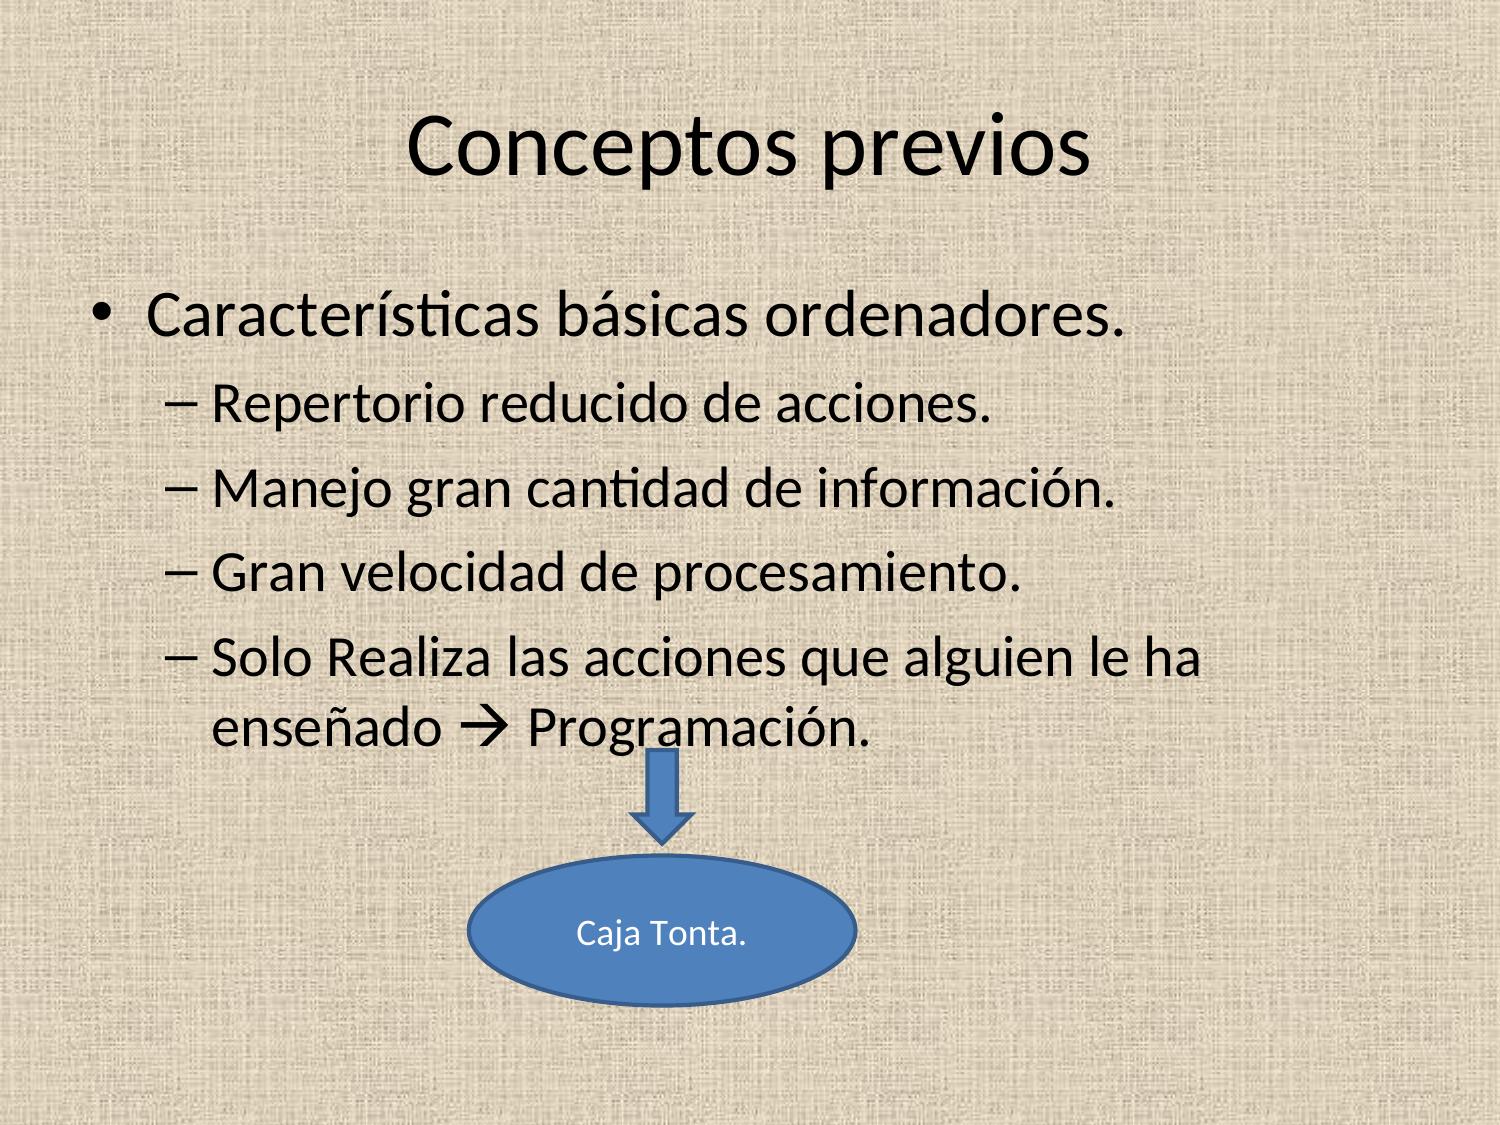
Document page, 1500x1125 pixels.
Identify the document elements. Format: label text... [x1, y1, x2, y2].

picture [0, 0, 1500, 1125]
list Características básicas ordenadores. Repertorio reducido de acciones. Manejo gran cantidad de información. Gran velocidad de procesamiento. Solo Realiza las acciones que alguien le ha enseñado  Programación. [75, 262, 1426, 1005]
text_box Caja Tonta. [468, 855, 856, 1006]
text_box [632, 750, 692, 844]
title Conceptos previos [75, 45, 1426, 233]
